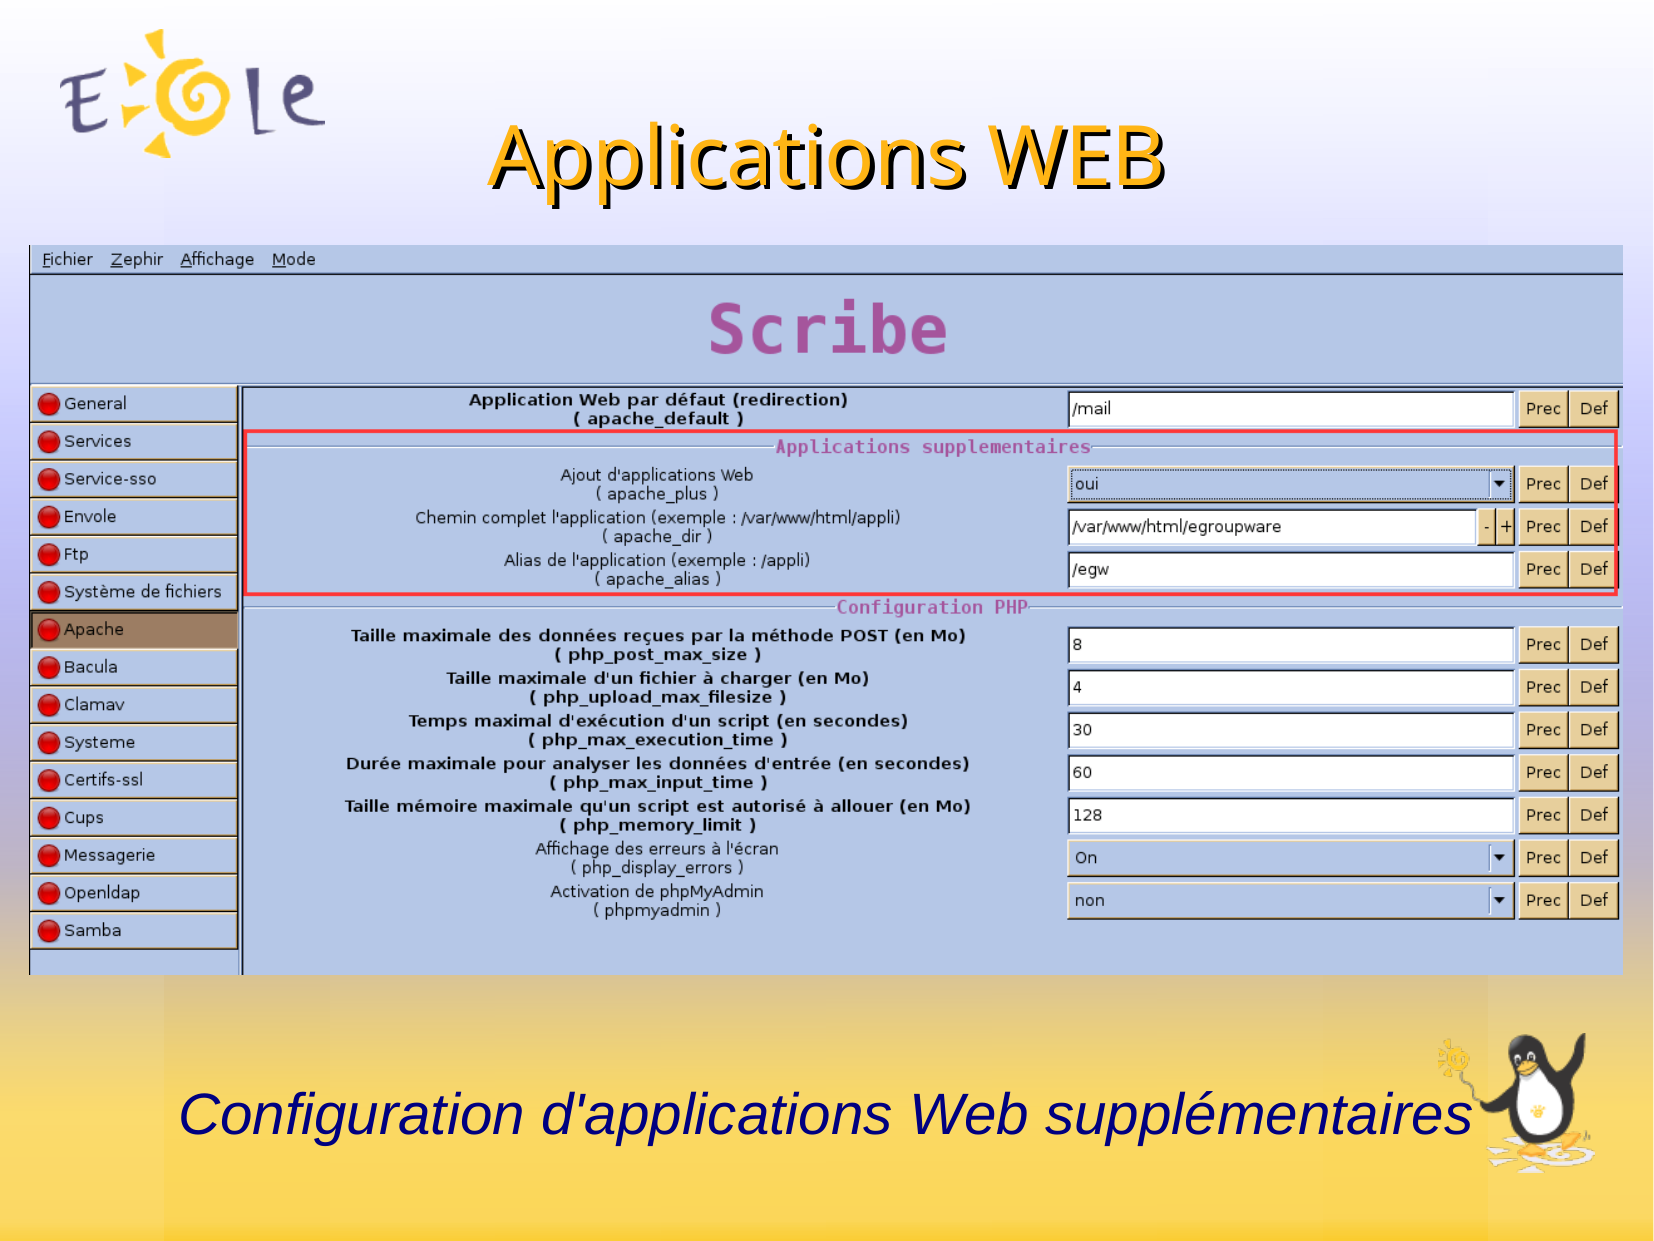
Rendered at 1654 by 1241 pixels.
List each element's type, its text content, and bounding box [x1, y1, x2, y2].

text_box Configuration d'applications Web supplémentaires [29, 1077, 1625, 1152]
title Applications WEB [82, 49, 1571, 257]
picture [0, 0, 1654, 1241]
